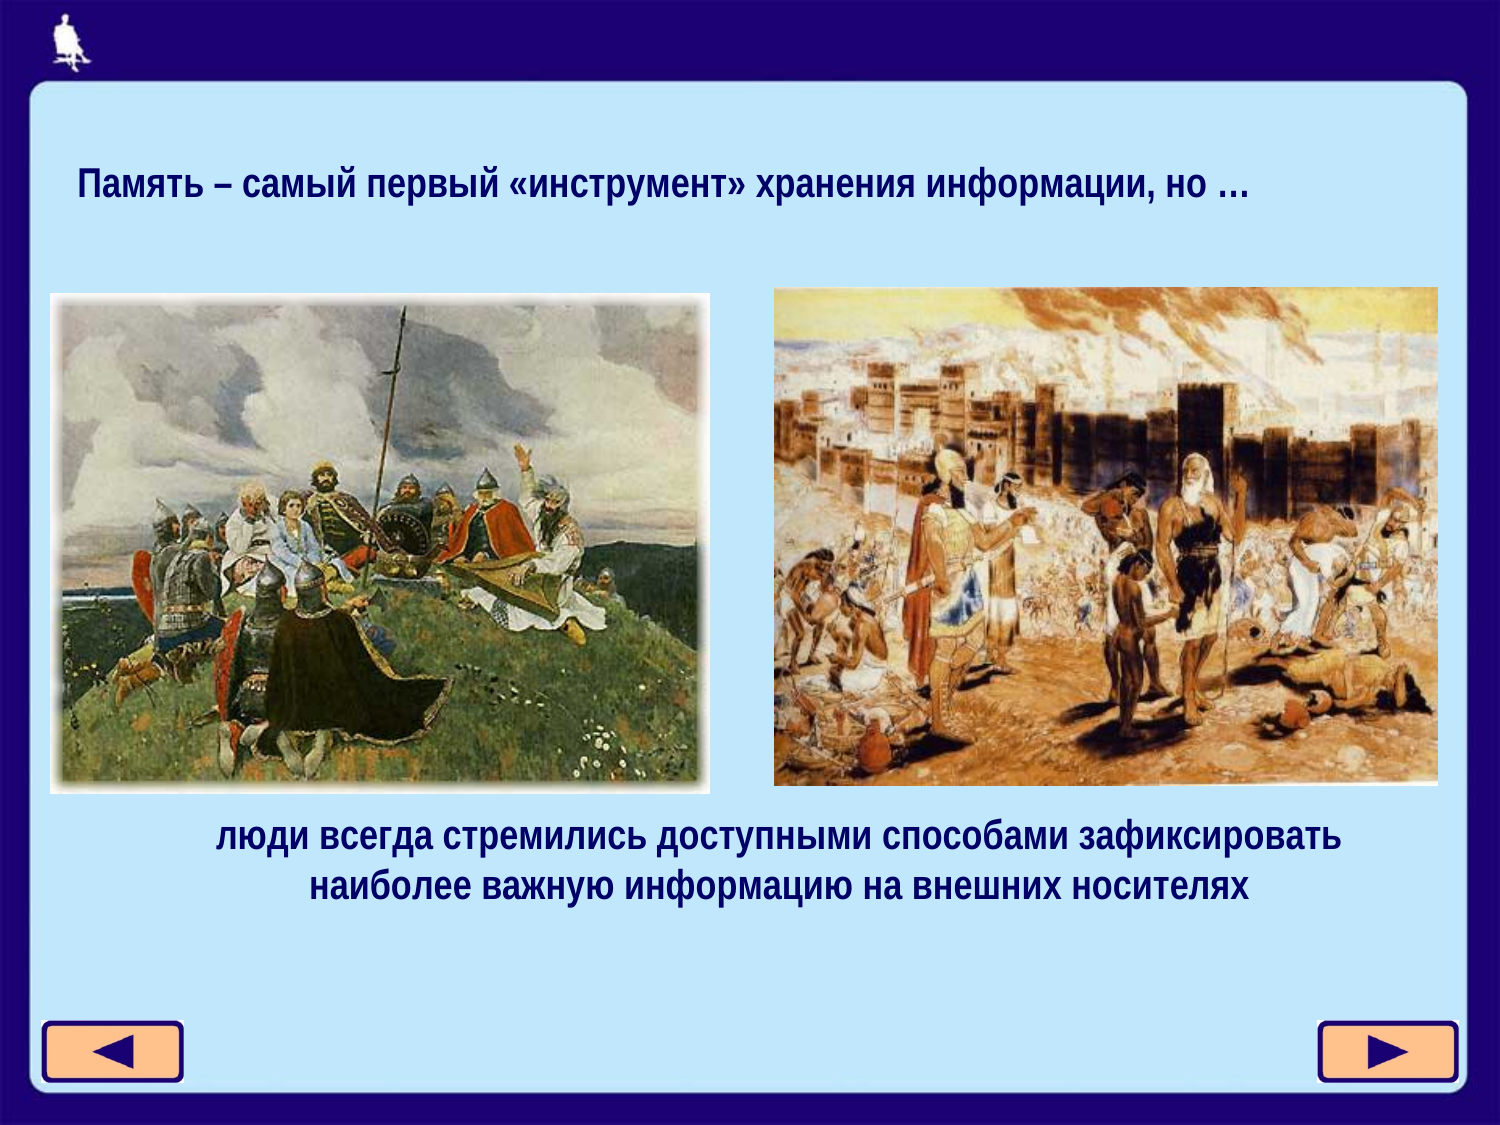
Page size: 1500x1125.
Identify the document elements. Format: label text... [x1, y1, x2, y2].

picture [0, 0, 1500, 1125]
text_box люди всегда стремились доступными способами зафиксировать наиболее важную информацию на внешних носителях [200, 800, 1359, 916]
title Память – самый первый «инструмент» хранения информации, но … [62, 87, 1450, 275]
